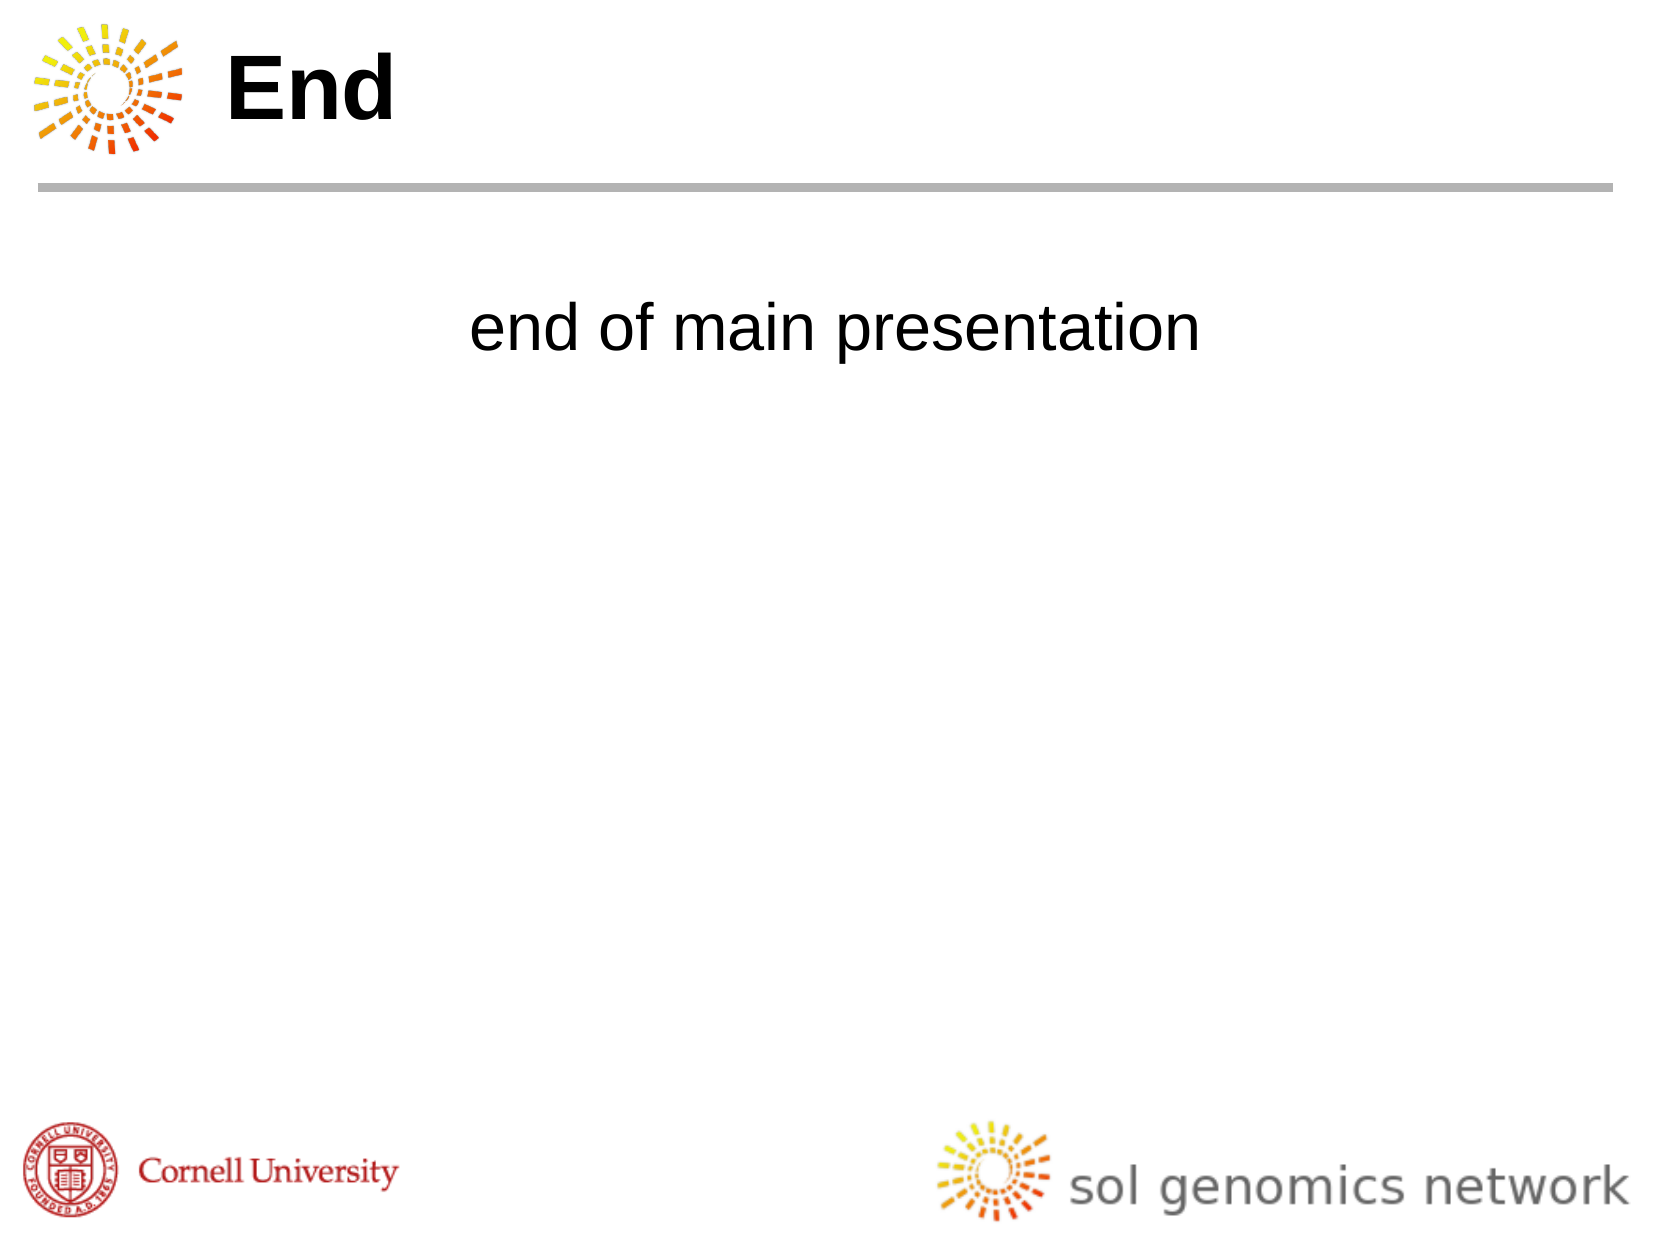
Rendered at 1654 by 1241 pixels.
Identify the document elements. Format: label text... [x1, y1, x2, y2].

picture [11, 1110, 423, 1230]
picture [32, 22, 184, 156]
list end of main presentation [82, 290, 1571, 1088]
title End [225, 34, 1571, 142]
picture [921, 1116, 1642, 1229]
